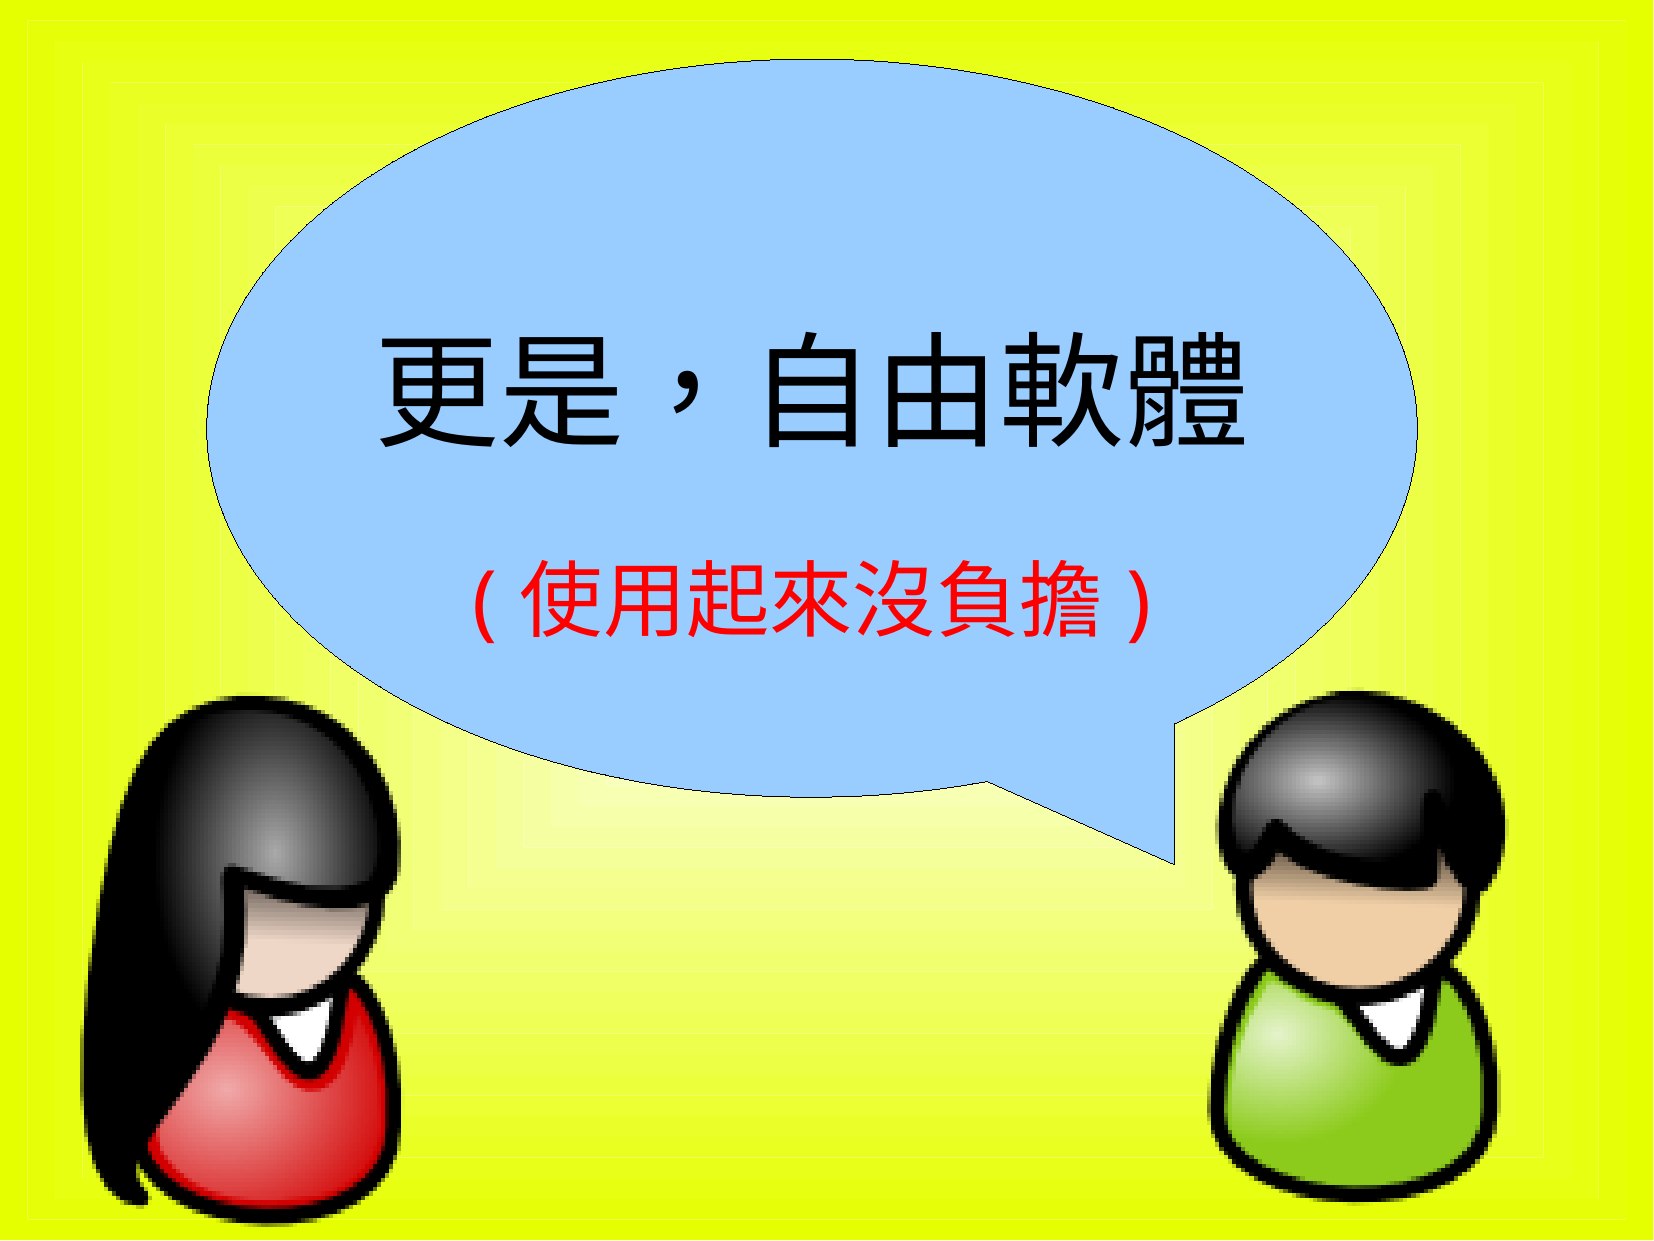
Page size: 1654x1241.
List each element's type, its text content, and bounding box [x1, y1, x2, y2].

text_box 更是，自由軟體 (使用起來沒負擔) [206, 59, 1418, 865]
picture [0, 679, 502, 1241]
picture [1092, 679, 1625, 1211]
